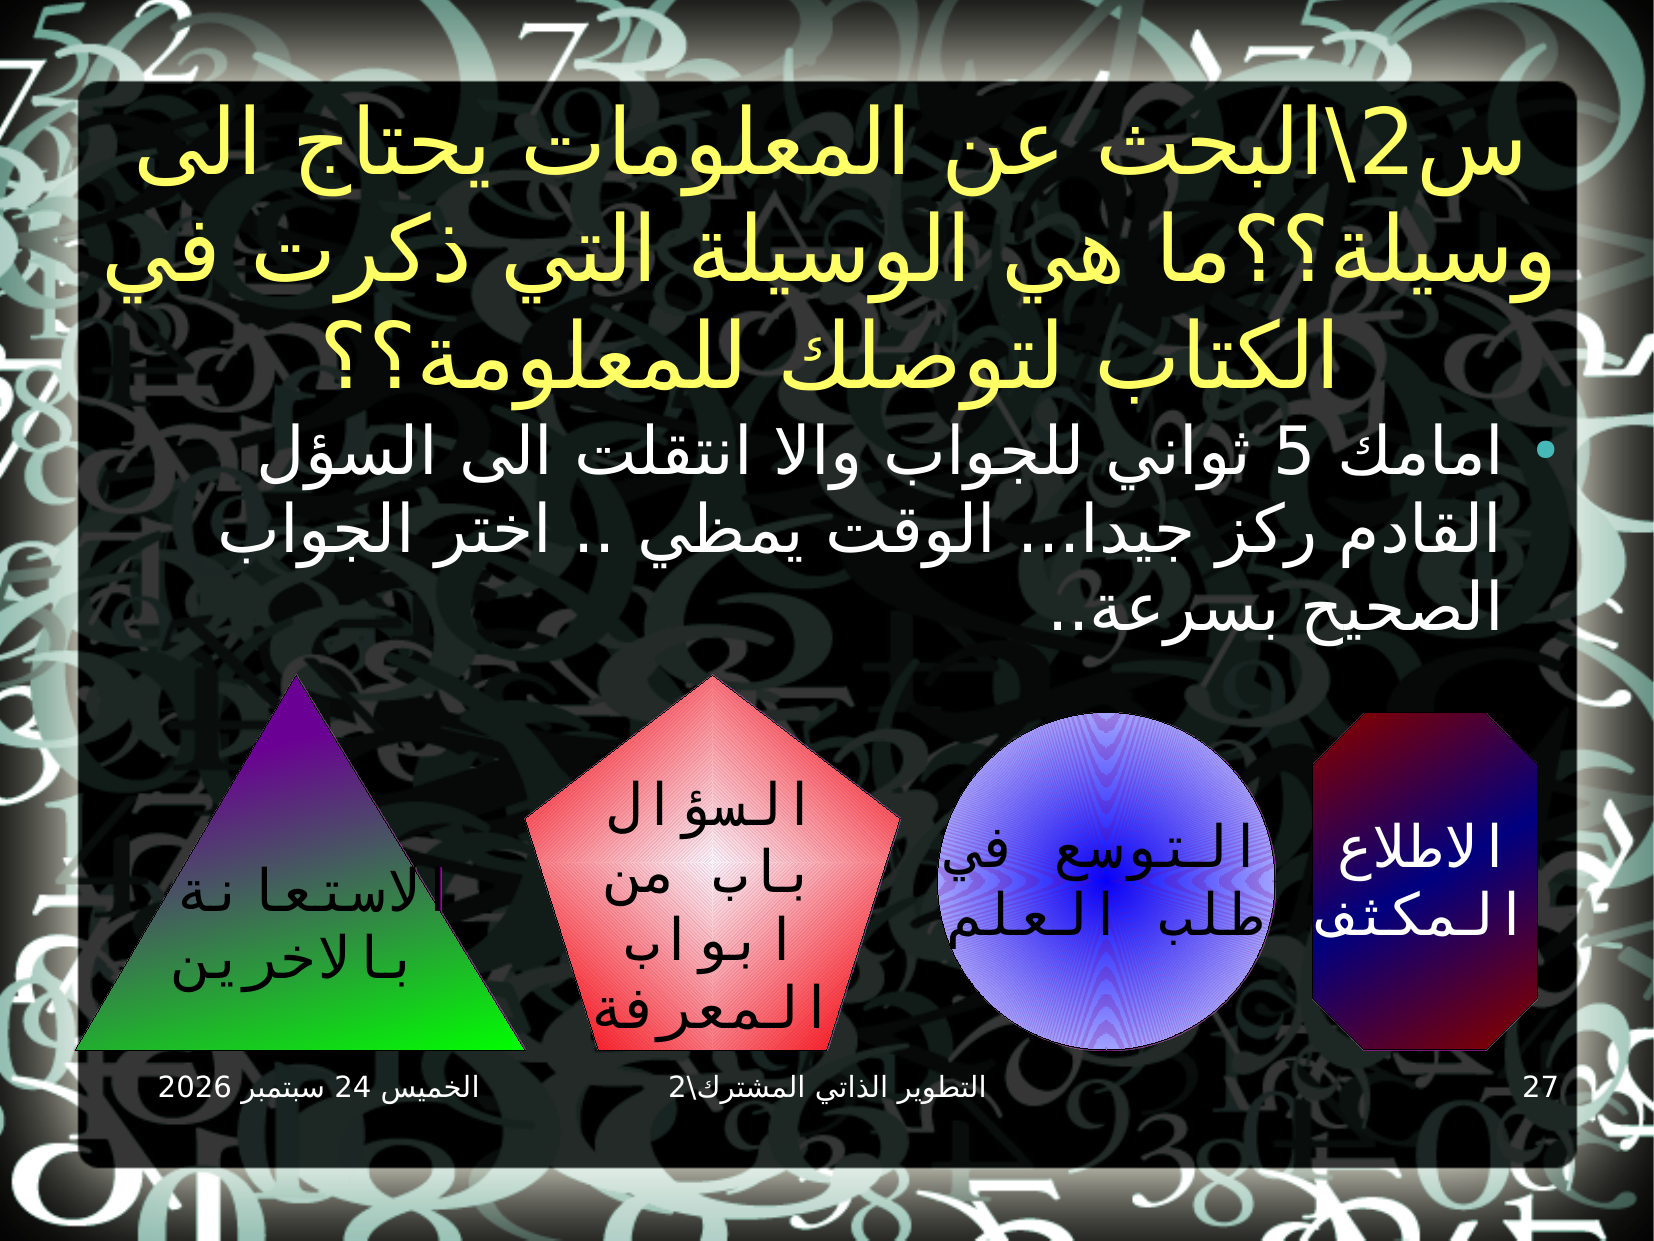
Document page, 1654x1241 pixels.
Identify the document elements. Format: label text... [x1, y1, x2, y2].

picture [0, 0, 1654, 1241]
text_box الاستعانة بالاخرين [75, 675, 526, 1051]
title س2\البحث عن المعلومات يحتاج الى وسيلة؟؟ما هي الوسيلة التي ذكرت في الكتاب لتوصلك للمعلومة؟؟ [86, 81, 1576, 412]
text_box الاطلاع المكثف [1312, 712, 1538, 1050]
text_box التوسع في طلب العلم [937, 712, 1276, 1051]
list امامك 5 ثواني للجواب والا انتقلت الى السؤل القادم ركز جيدا... الوقت يمظي .. اختر الجواب الصحيح بسرعة.. [75, 412, 1576, 1163]
text_box السؤال باب من ابواب المعرفة [525, 675, 901, 1051]
